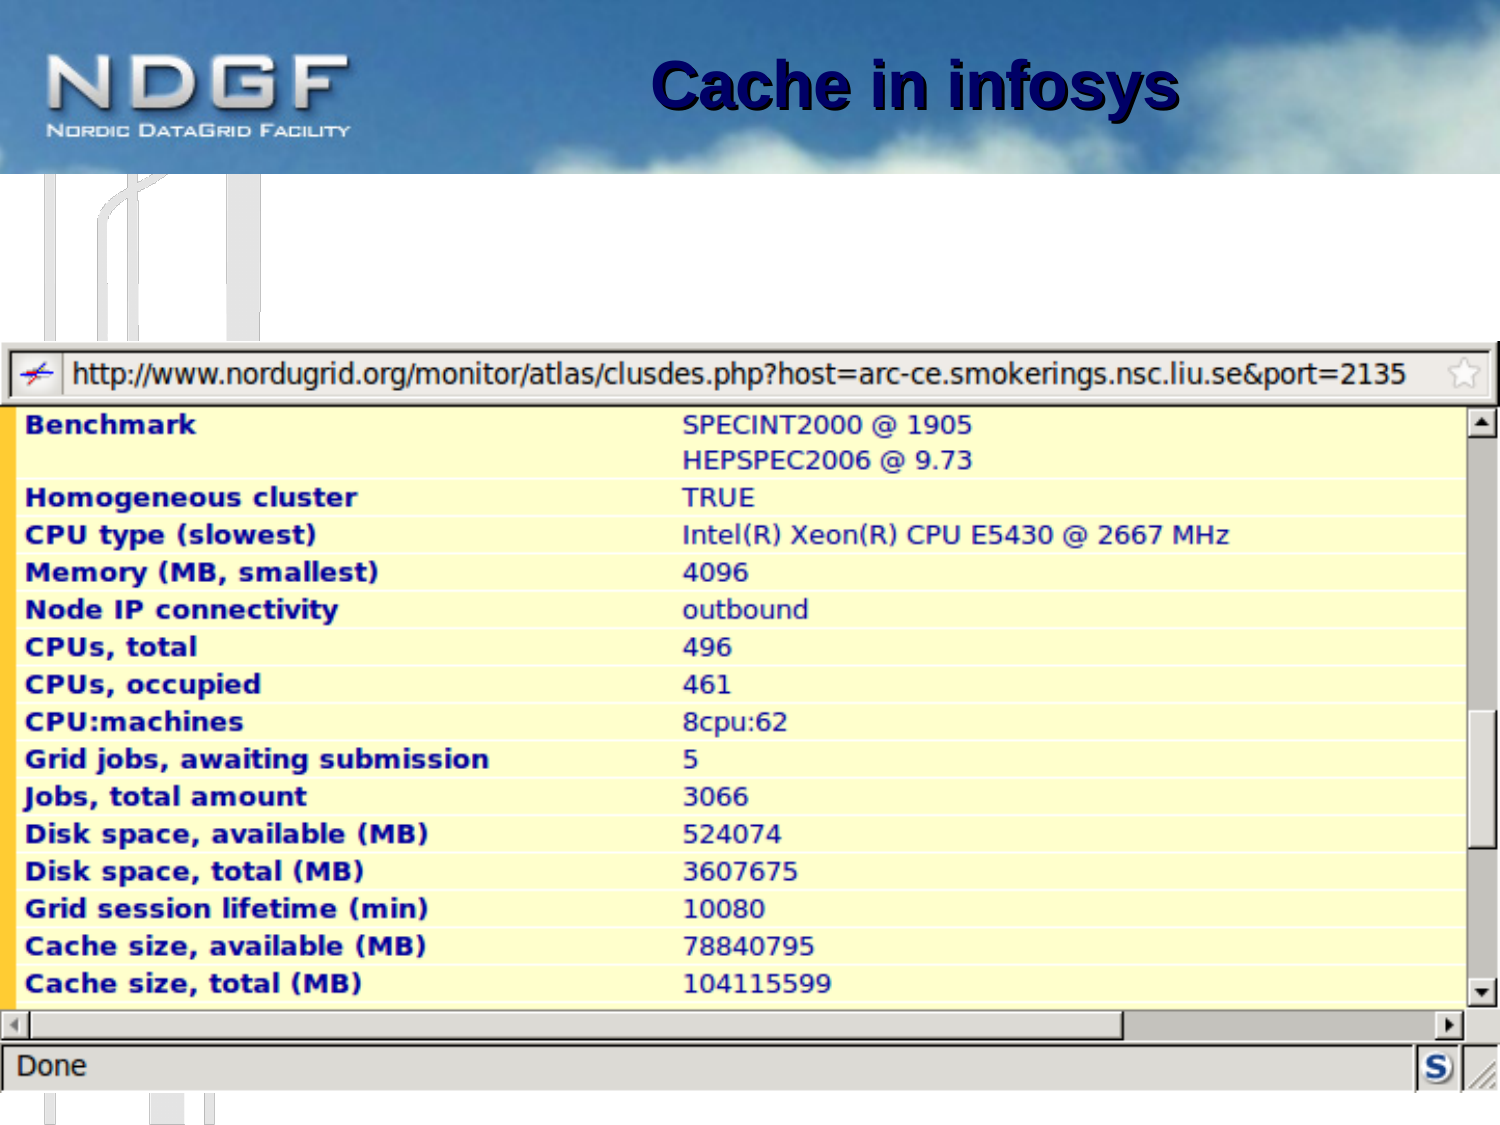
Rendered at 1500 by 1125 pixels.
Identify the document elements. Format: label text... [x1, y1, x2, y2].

title Cache in infosys [372, 0, 1459, 172]
picture [0, 0, 1500, 1125]
